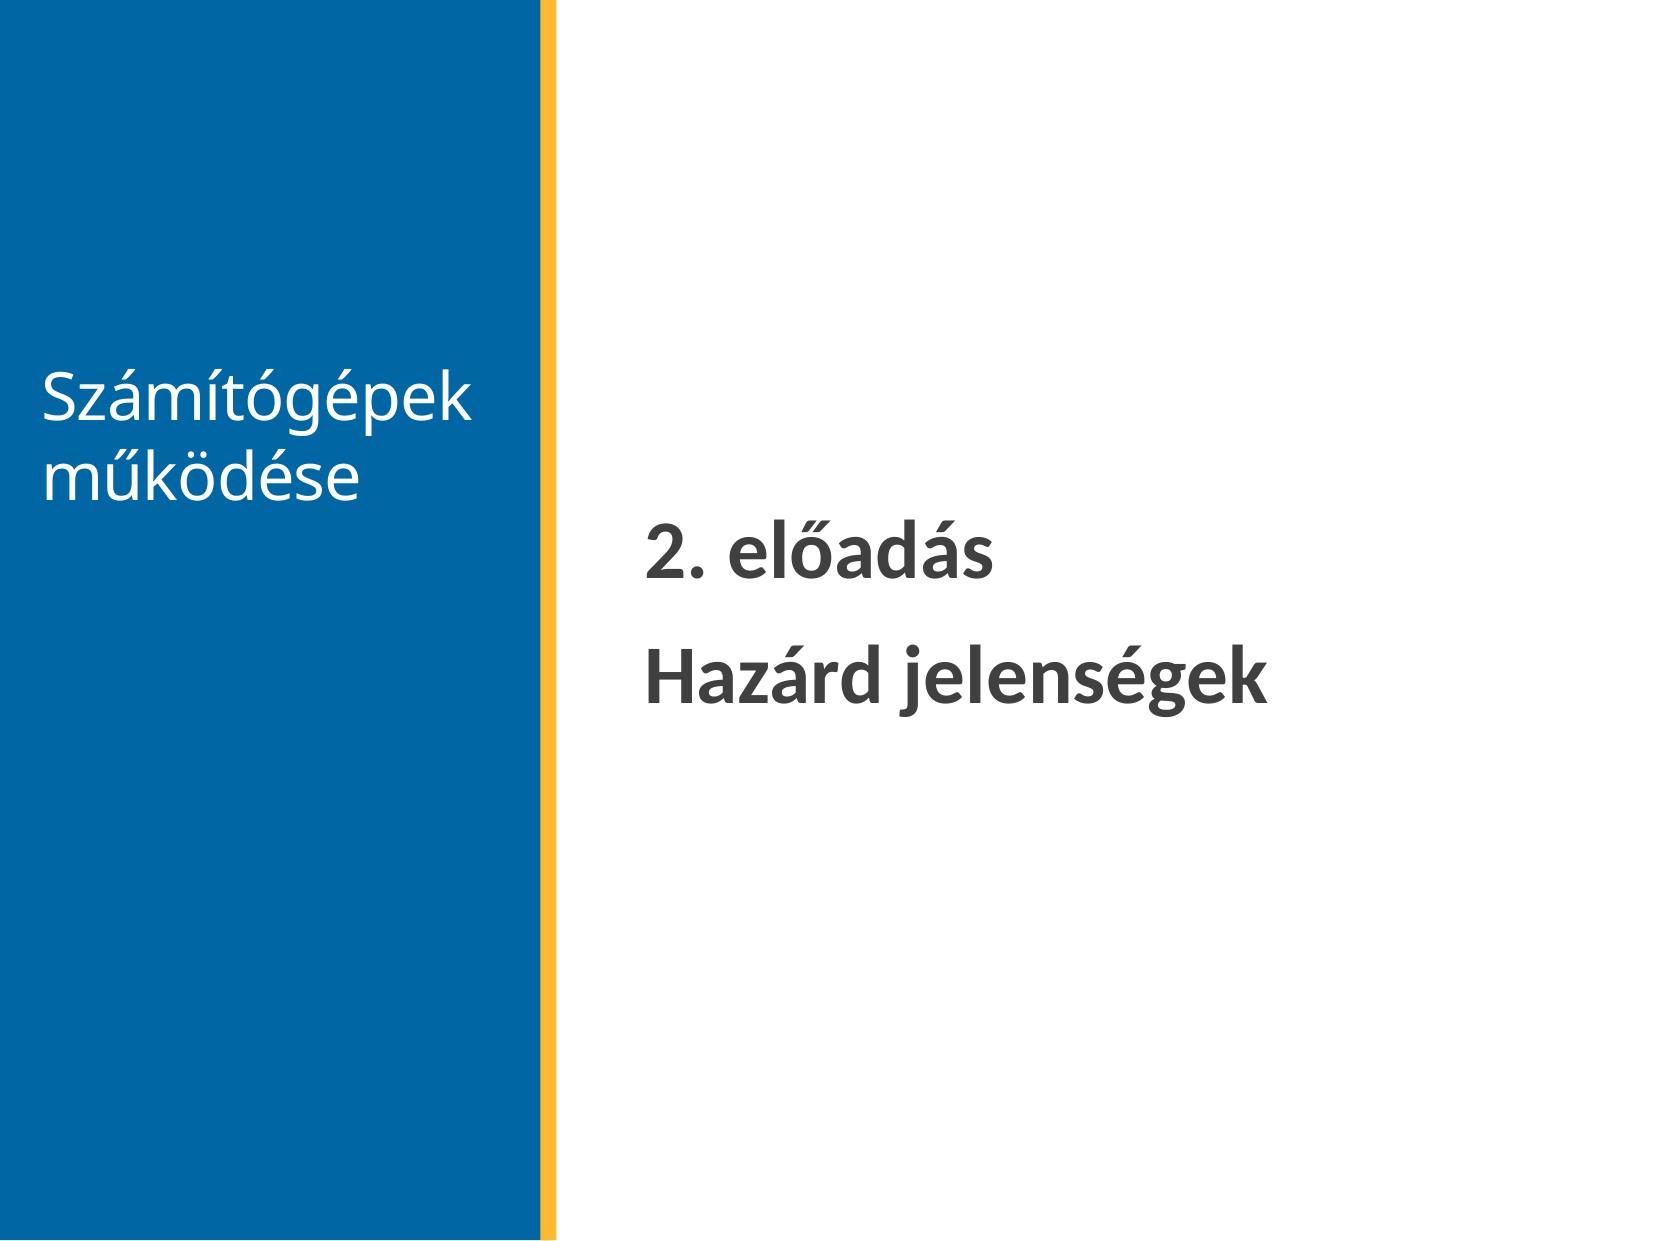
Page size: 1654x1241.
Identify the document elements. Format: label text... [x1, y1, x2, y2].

title Számítógépek működése [25, 107, 497, 521]
list 2. előadás Hazárd jelenségek [625, 132, 1532, 1084]
